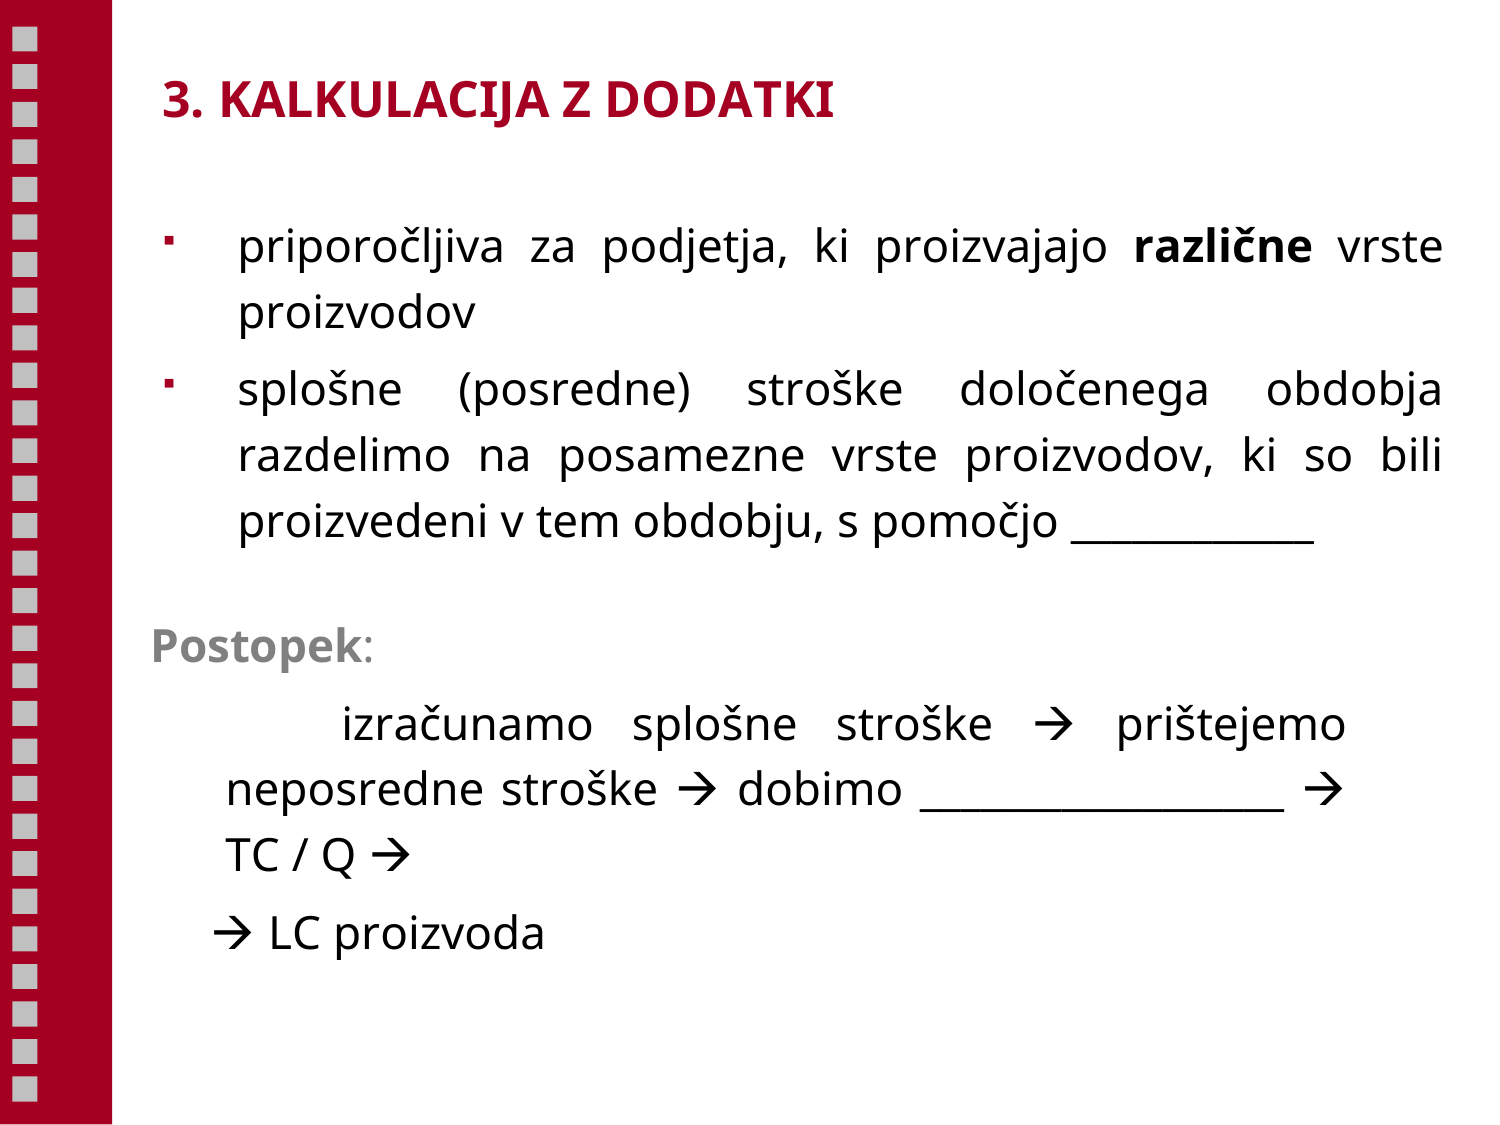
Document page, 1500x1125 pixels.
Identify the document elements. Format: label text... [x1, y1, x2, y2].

text_box 3. KALKULACIJA Z DODATKI priporočljiva za podjetja, ki proizvajajo različne vrste proizvodov splošne (posredne) stroške določenega obdobja razdelimo na posamezne vrste proizvodov, ki so bili proizvedeni v tem obdobju, s pomočjo ____________ [147, 66, 1459, 563]
list Postopek: izračunamo splošne stroške  prištejemo neposredne stroške  dobimo __________________  TC / Q   LC proizvoda [135, 598, 1362, 941]
